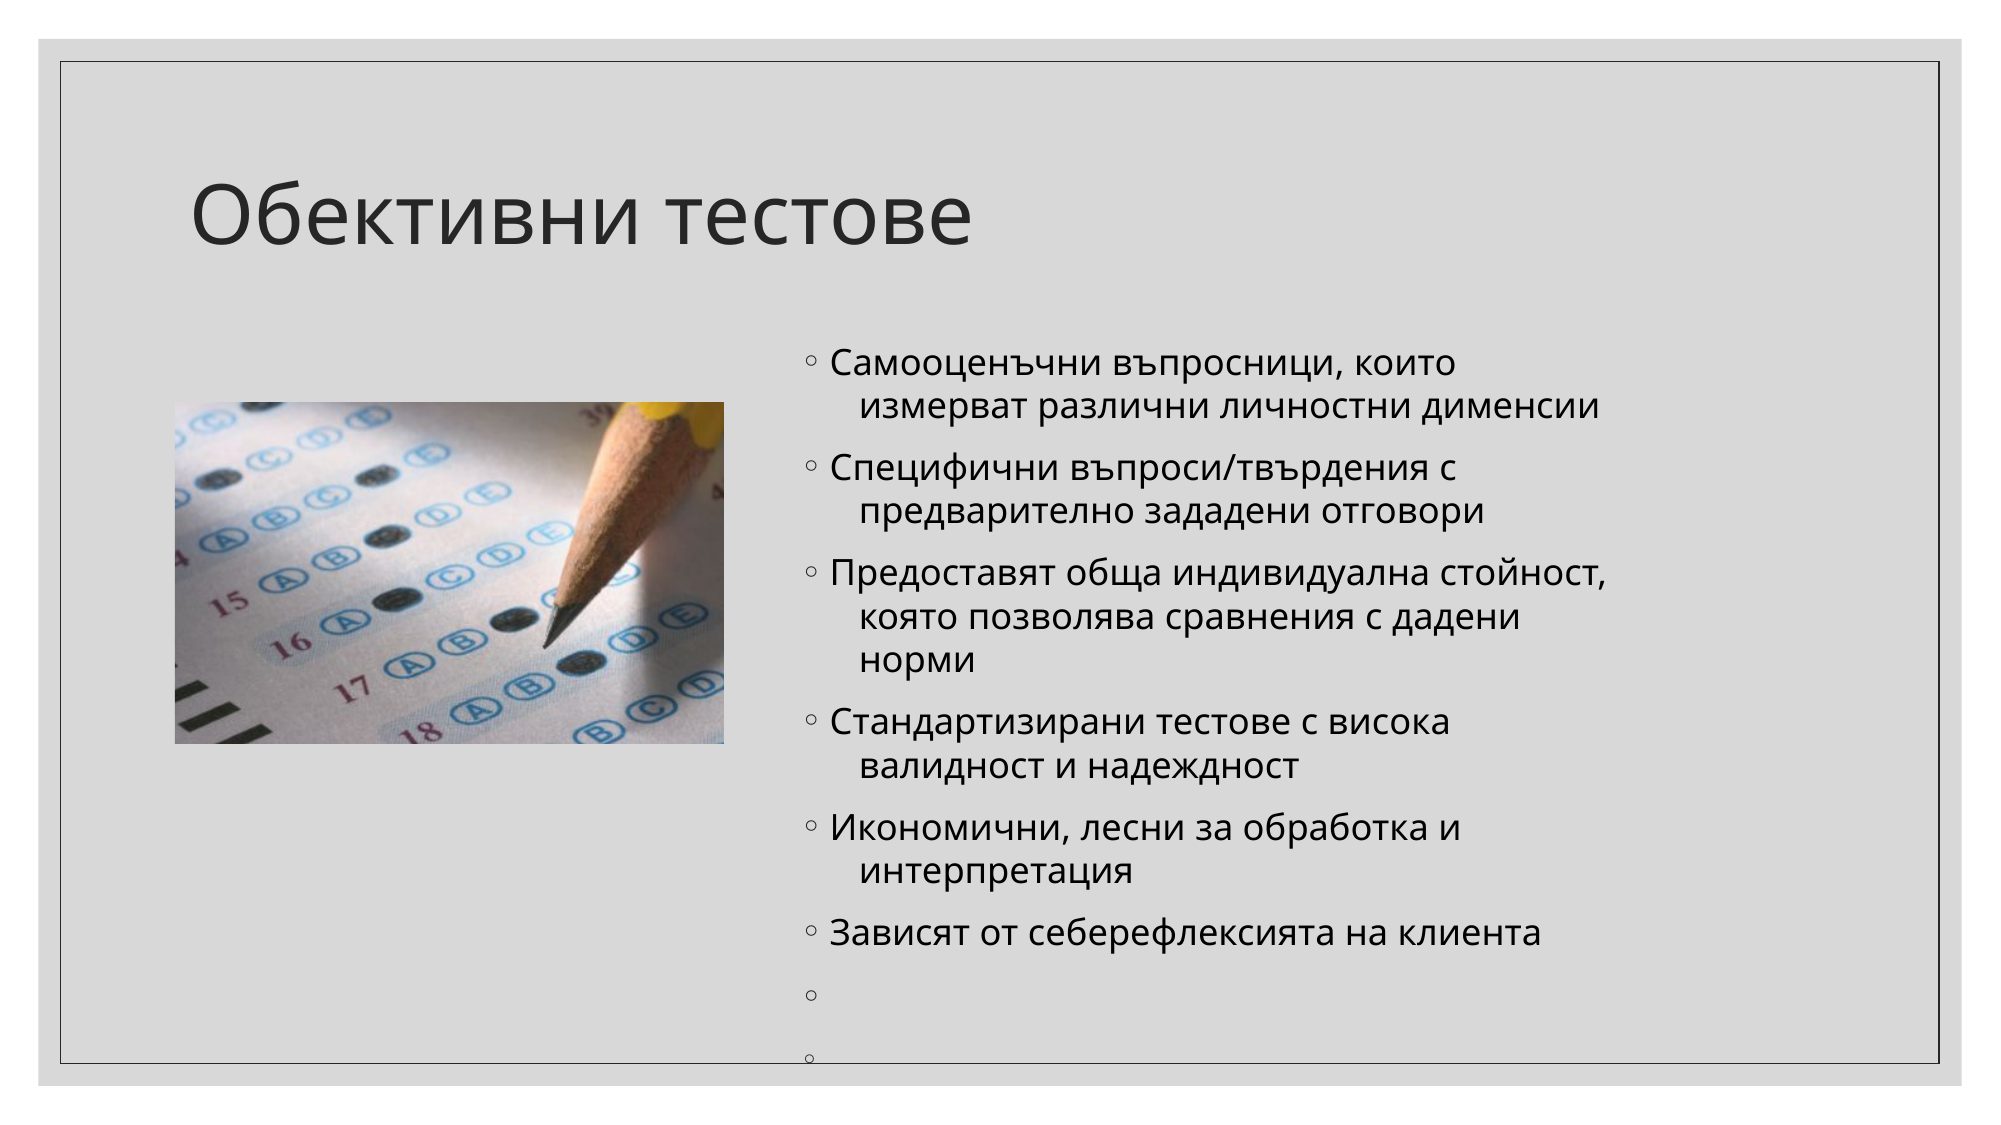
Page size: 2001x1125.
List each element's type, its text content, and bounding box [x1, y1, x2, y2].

picture [174, 402, 724, 744]
title Обективни тестове [174, 105, 1825, 331]
list Самооценъчни въпросници, които измерват различни личностни дименсии Специфични въпроси/твърдения с предварително зададени отговори Предоставят обща индивидуална стойност, която позволява сравнения с дадени норми Стандартизирани тестове с висока валидност и надеждност Икономични, лесни за обработка и интерпретация Зависят от себерефлексията на клиента [785, 331, 1648, 963]
